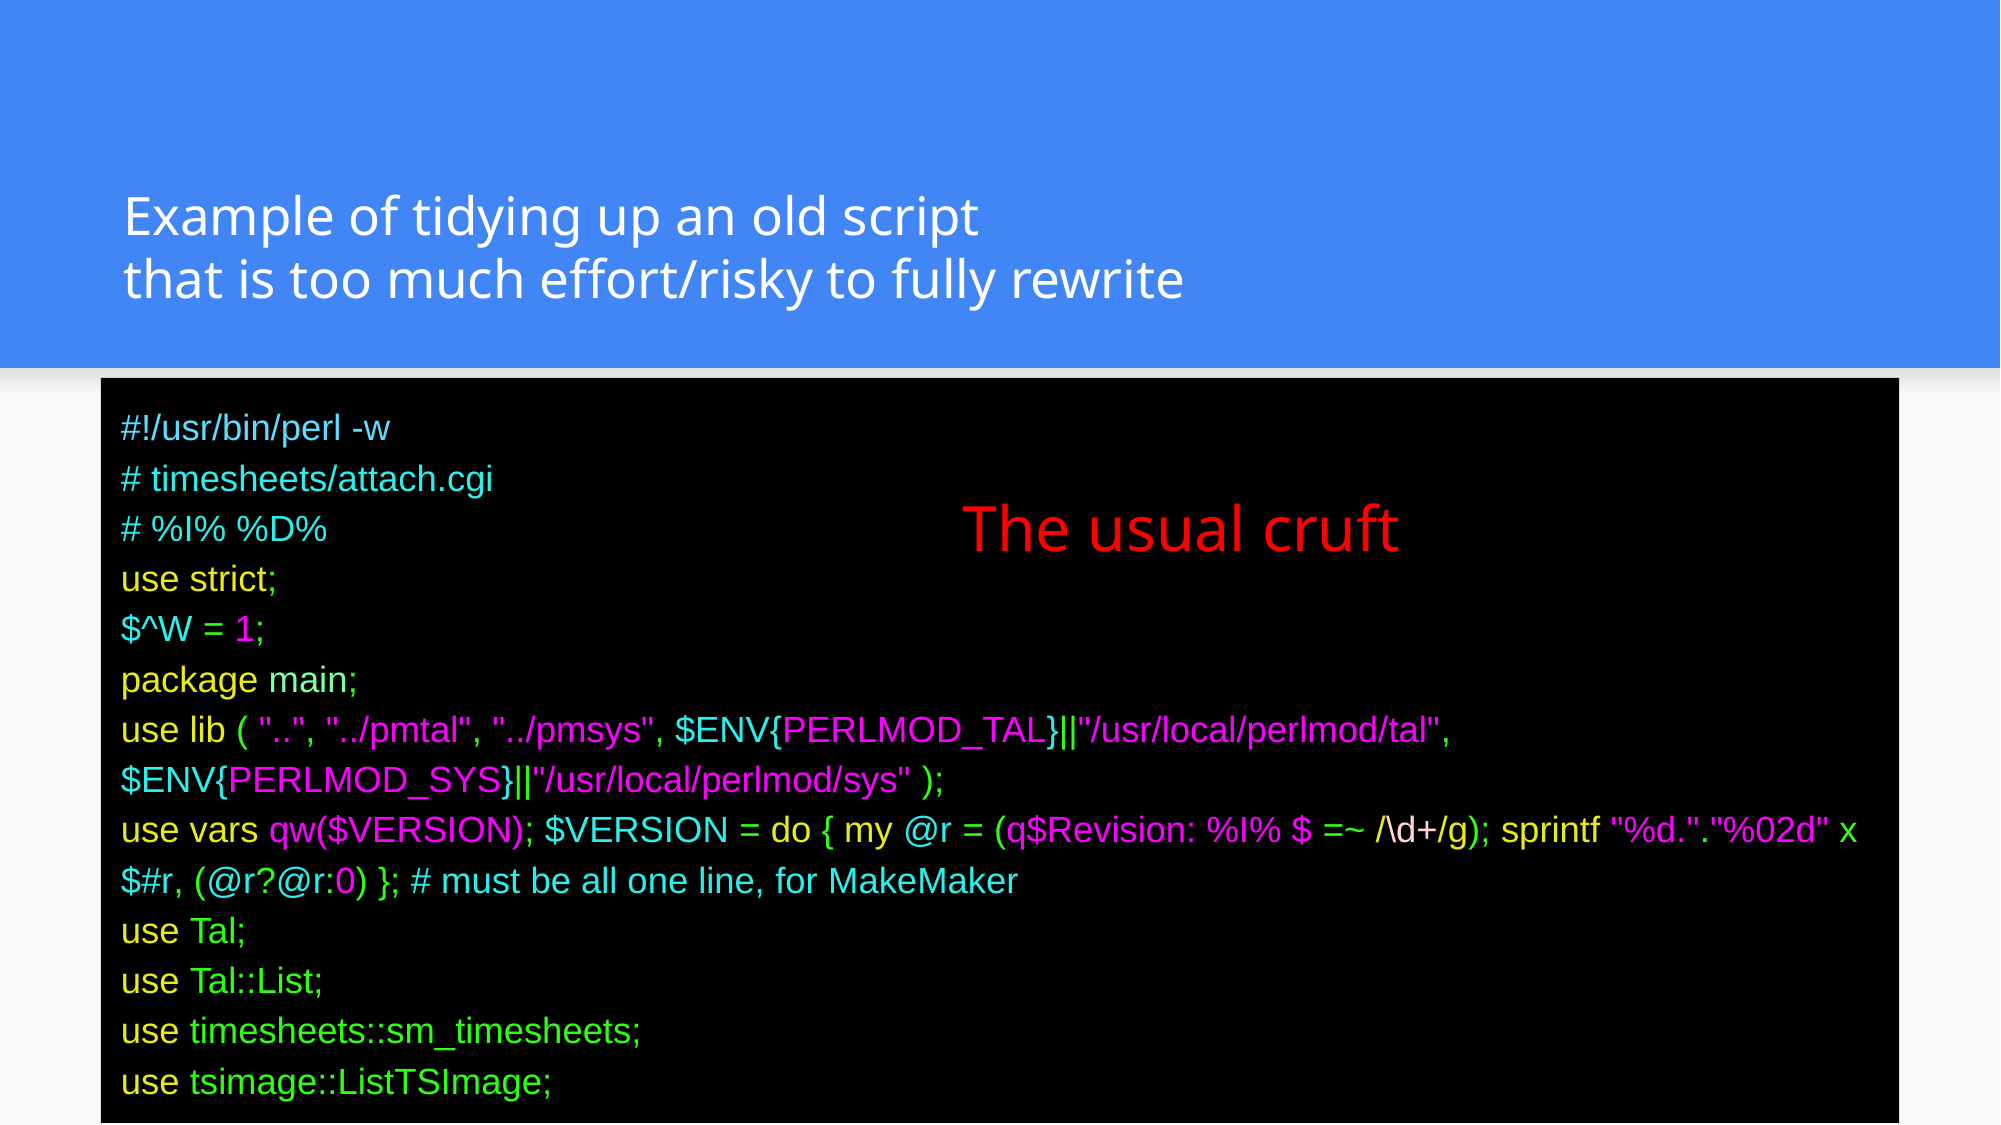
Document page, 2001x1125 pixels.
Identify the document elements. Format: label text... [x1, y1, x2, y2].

title Example of tidying up an old script that is too much effort/risky to fully rewrite [103, 161, 1902, 330]
list #!/usr/bin/perl -w # timesheets/attach.cgi # %I% %D% use strict; $^W = 1; package main; use lib ( "..", "../pmtal", "../pmsys", $ENV{PERLMOD_TAL}||"/usr/local/perlmod/tal", $ENV{PERLMOD_SYS}||"/usr/local/perlmod/sys" ); use vars qw($VERSION); $VERSION = do { my @r = (q$Revision: %I% $ =~ /\d+/g); sprintf "%d."."%02d" x $#r, (@r?@r:0) }; # must be all one line, for MakeMaker use Tal; use Tal::List; use timesheets::sm_timesheets; use tsimage::ListTSImage; [100, 377, 1900, 1123]
text_box The usual cruft [947, 473, 1510, 652]
